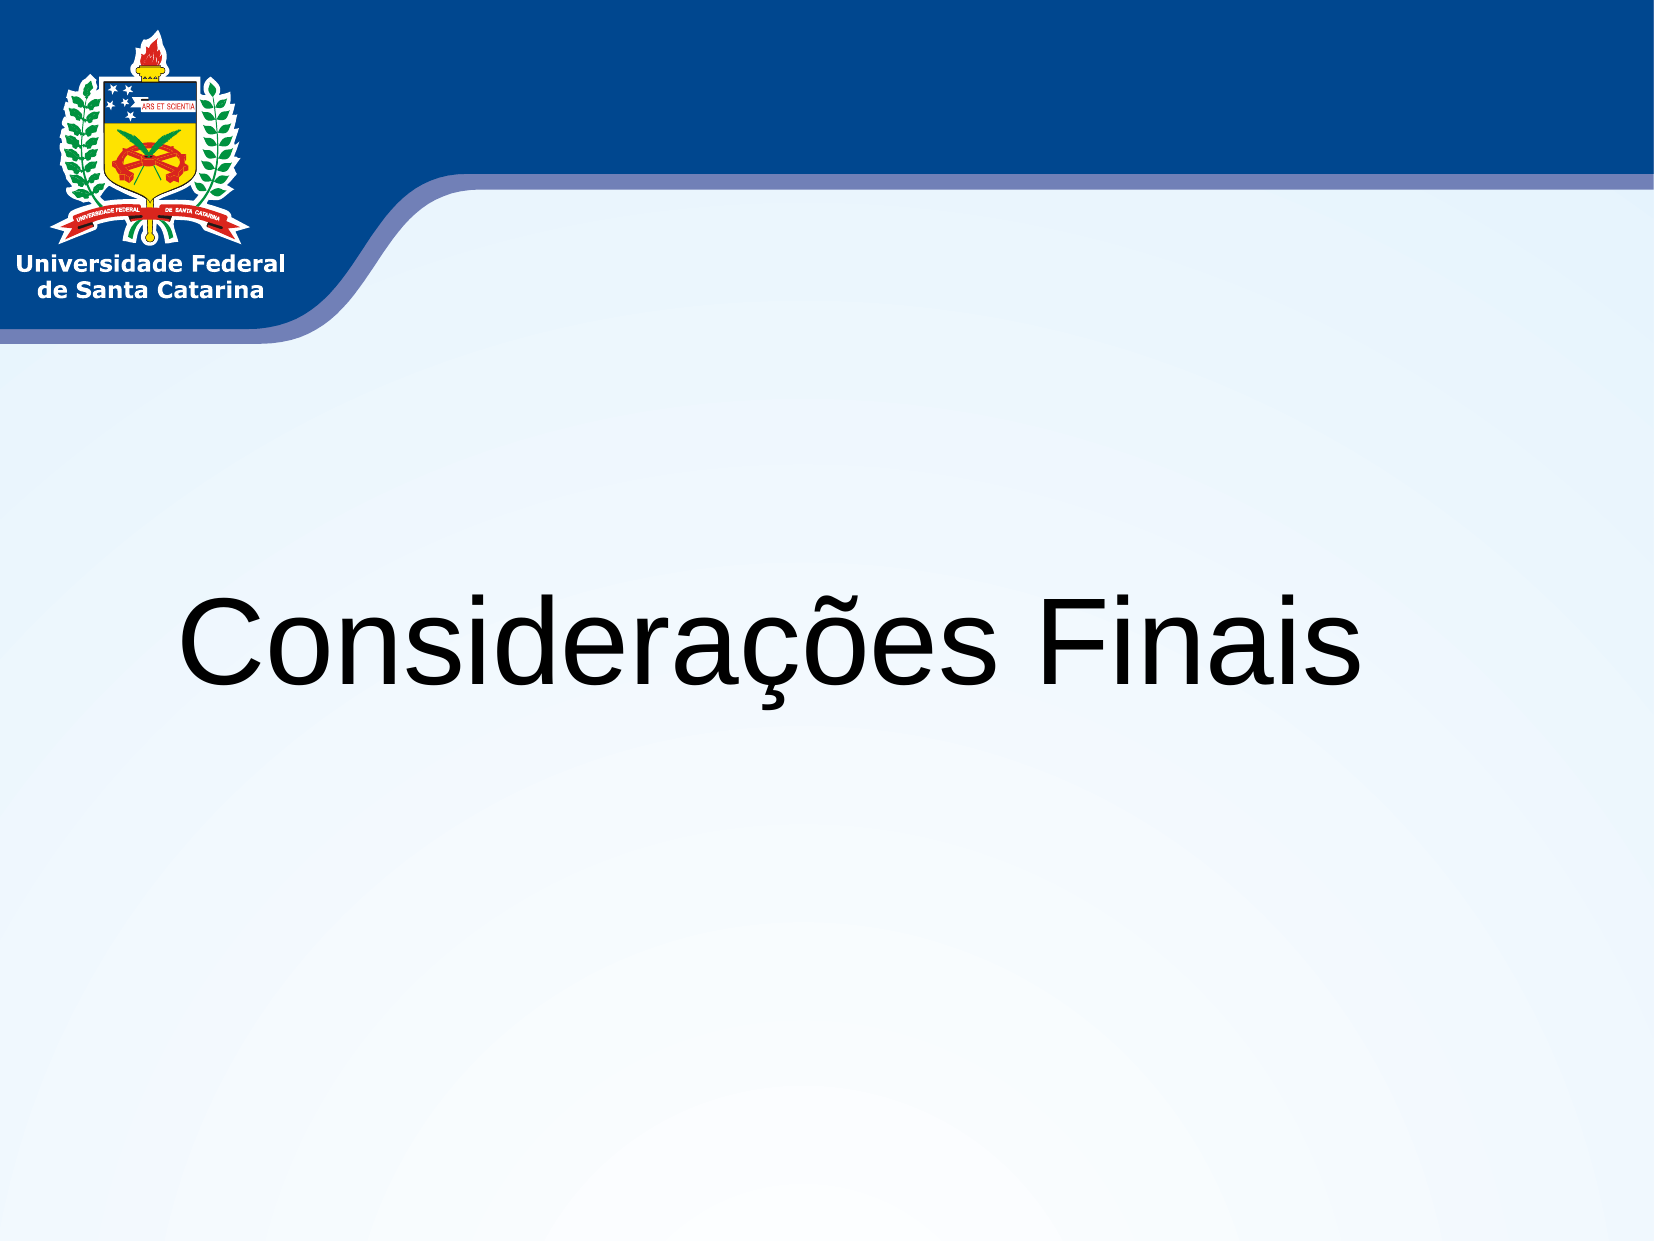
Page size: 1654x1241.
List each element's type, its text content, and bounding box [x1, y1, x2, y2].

title Considerações Finais [70, 531, 1471, 739]
